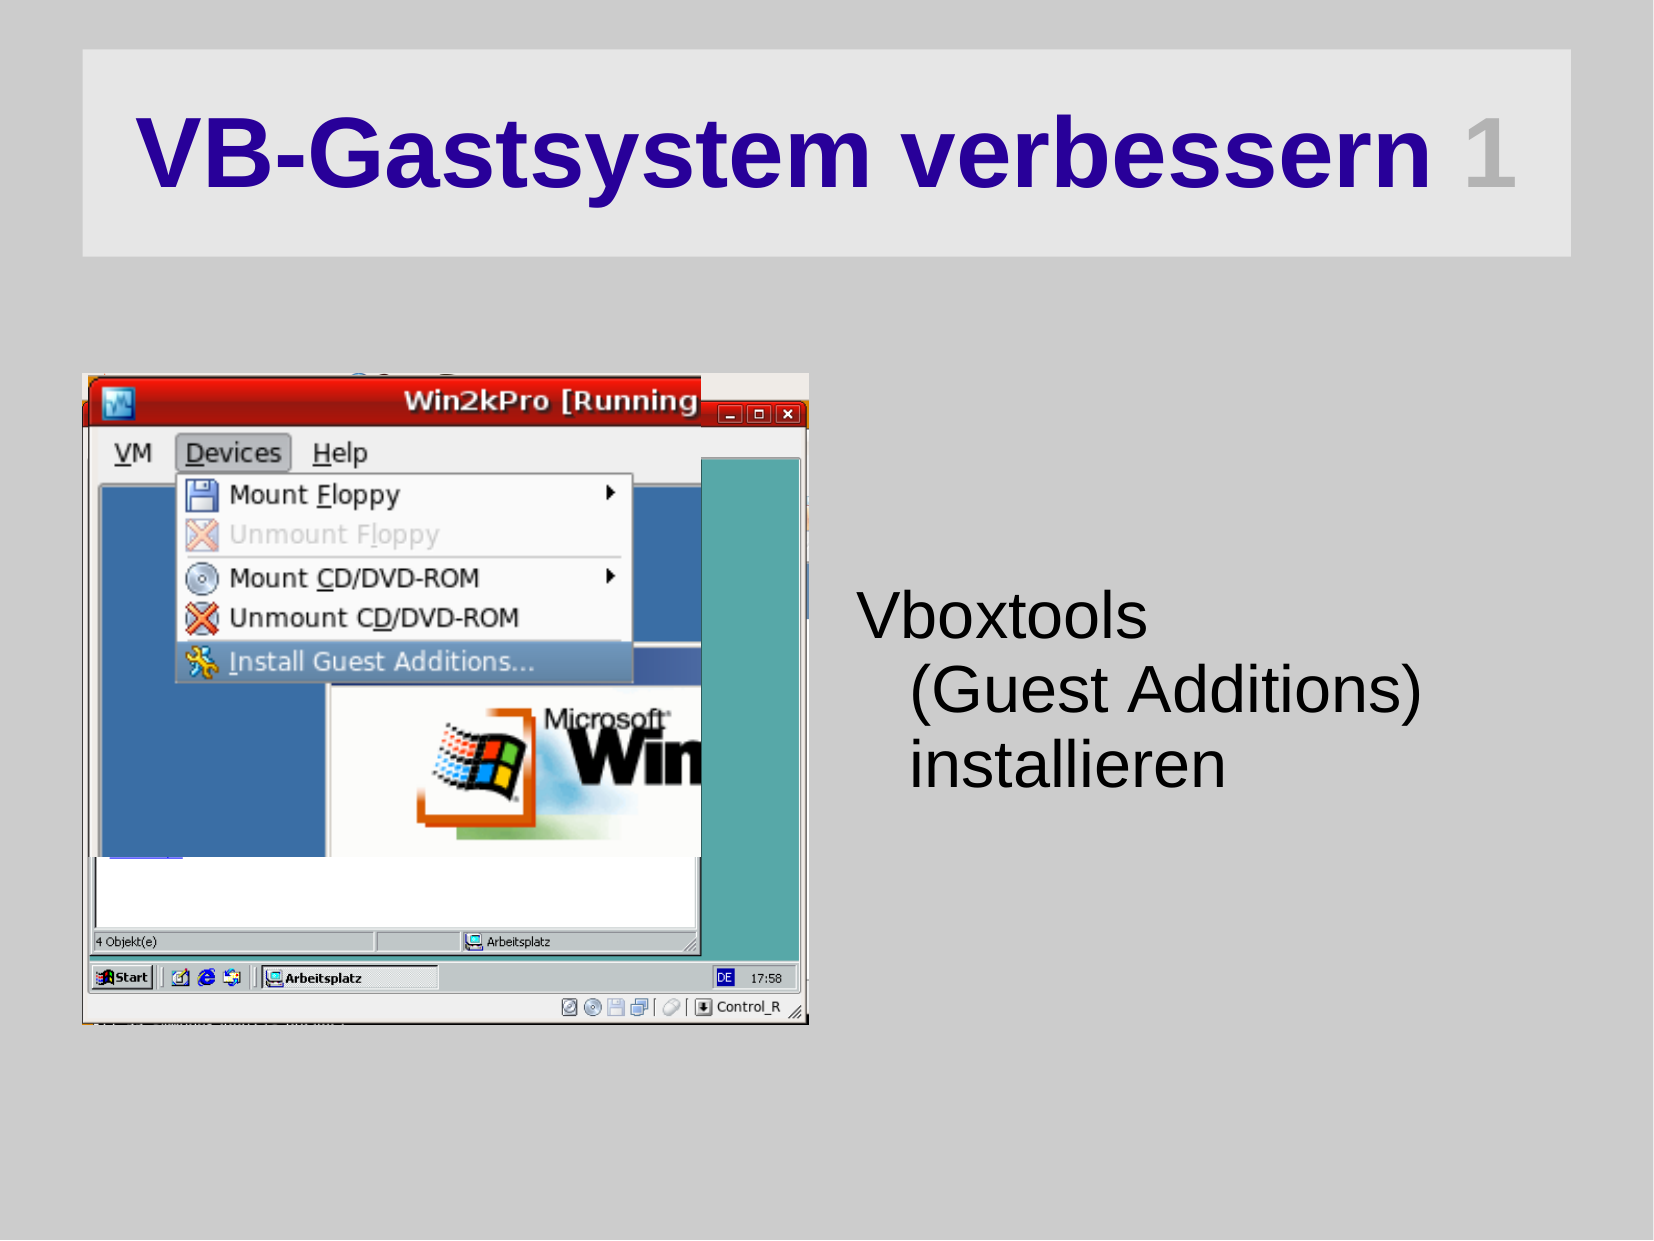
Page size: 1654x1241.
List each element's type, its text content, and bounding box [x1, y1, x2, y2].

title VB-Gastsystem verbessern 1 [82, 49, 1571, 257]
picture [82, 373, 809, 1025]
list Vboxtools (Guest Additions) installieren [838, 577, 1565, 827]
